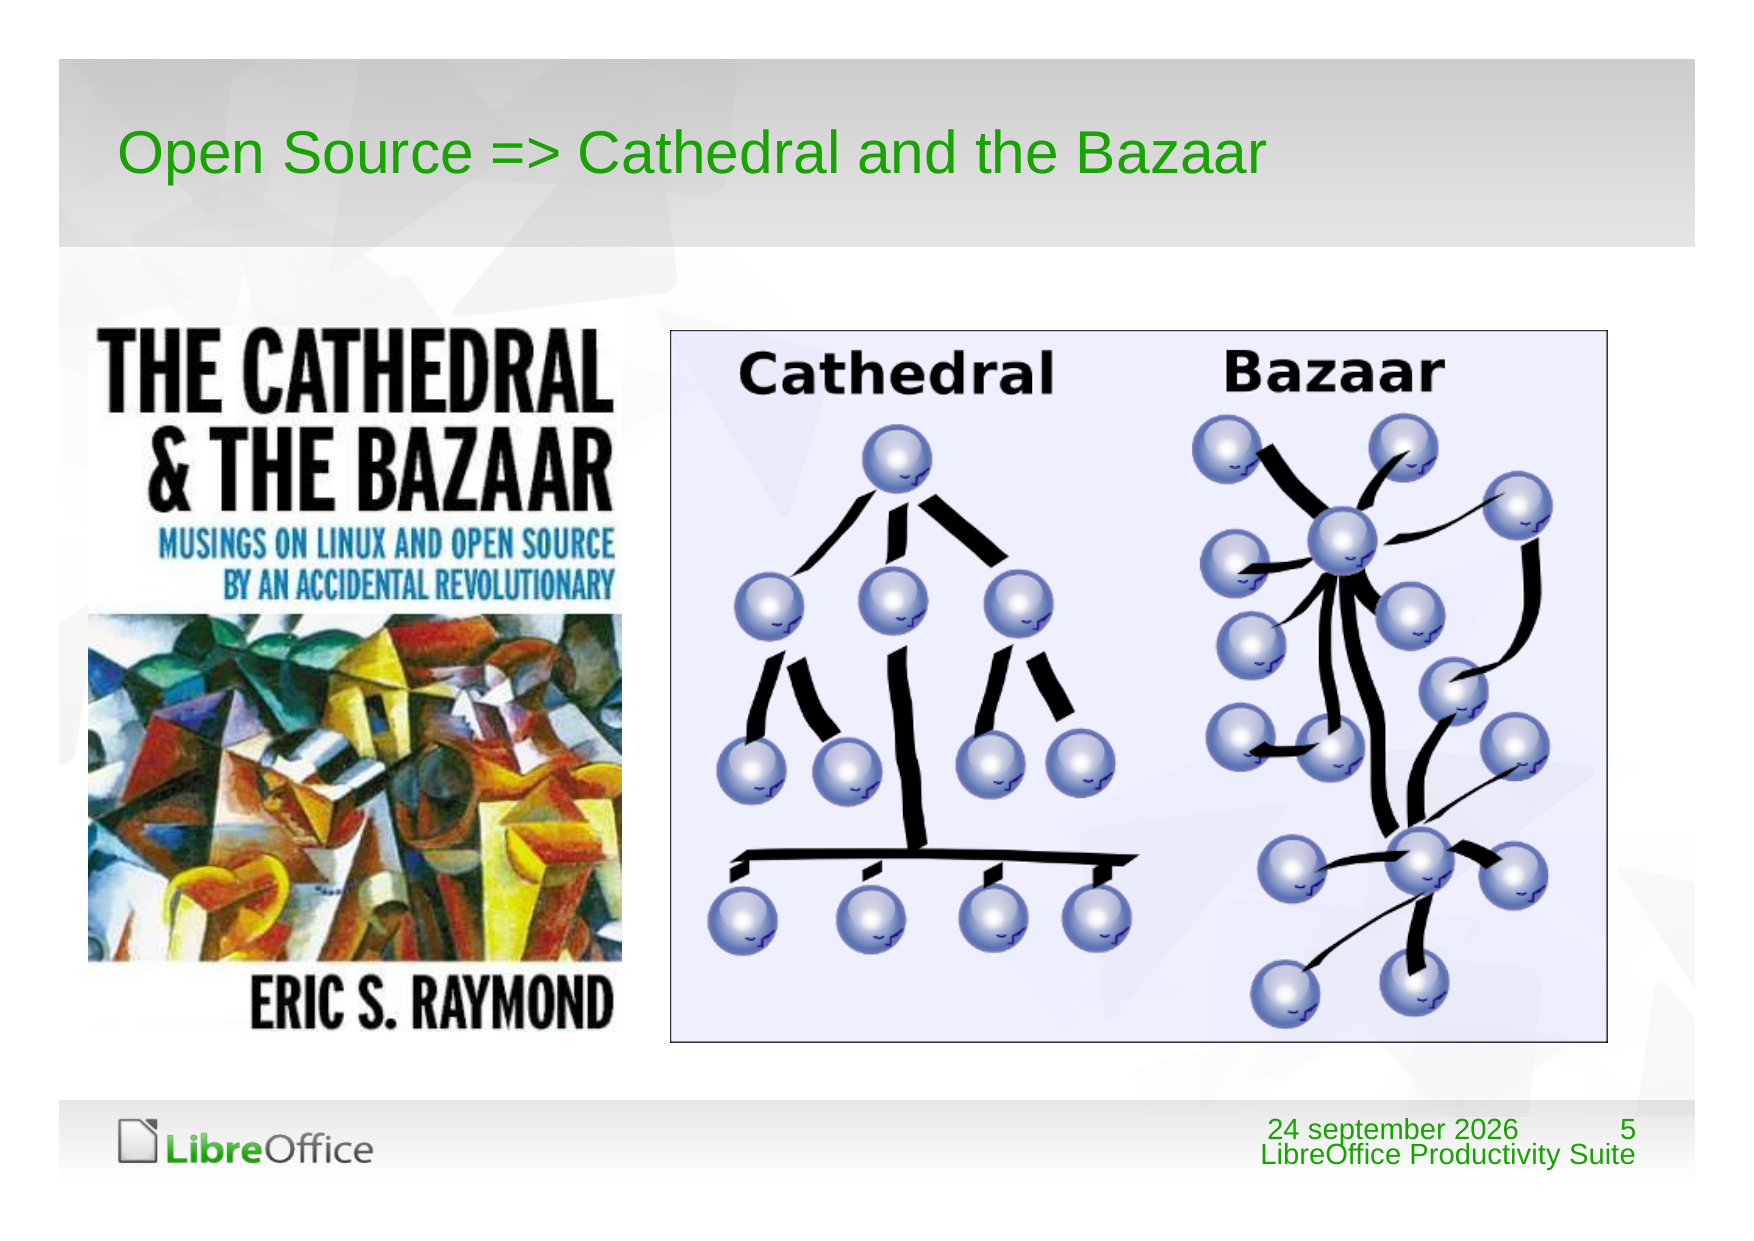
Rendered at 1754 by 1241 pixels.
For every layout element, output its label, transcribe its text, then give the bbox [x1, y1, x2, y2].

picture [99, 1101, 393, 1181]
picture [59, 59, 1695, 1117]
title Open Source => Cathedral and the Bazaar [117, 85, 1637, 220]
